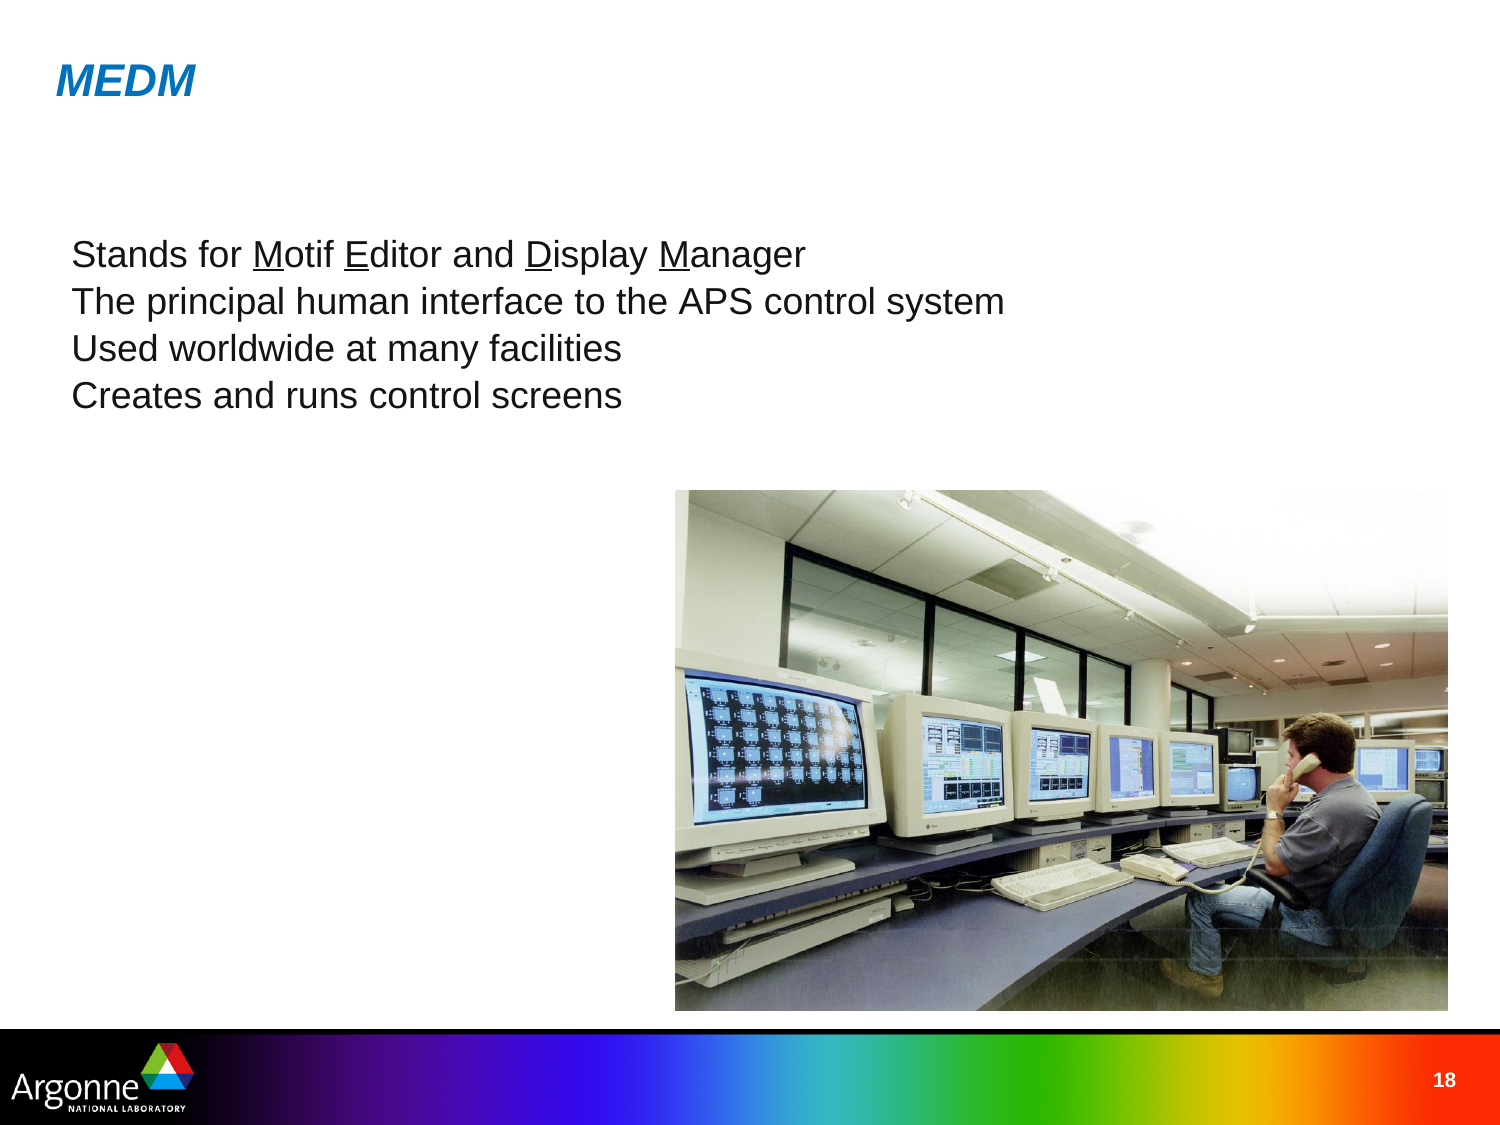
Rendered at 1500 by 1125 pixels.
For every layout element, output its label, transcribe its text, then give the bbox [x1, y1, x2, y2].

picture [0, 1029, 1500, 1125]
list Stands for Motif Editor and Display Manager The principal human interface to the APS control system Used worldwide at many facilities Creates and runs control screens [56, 229, 1359, 740]
picture [675, 490, 1448, 1011]
title MEDM [55, 48, 1361, 118]
